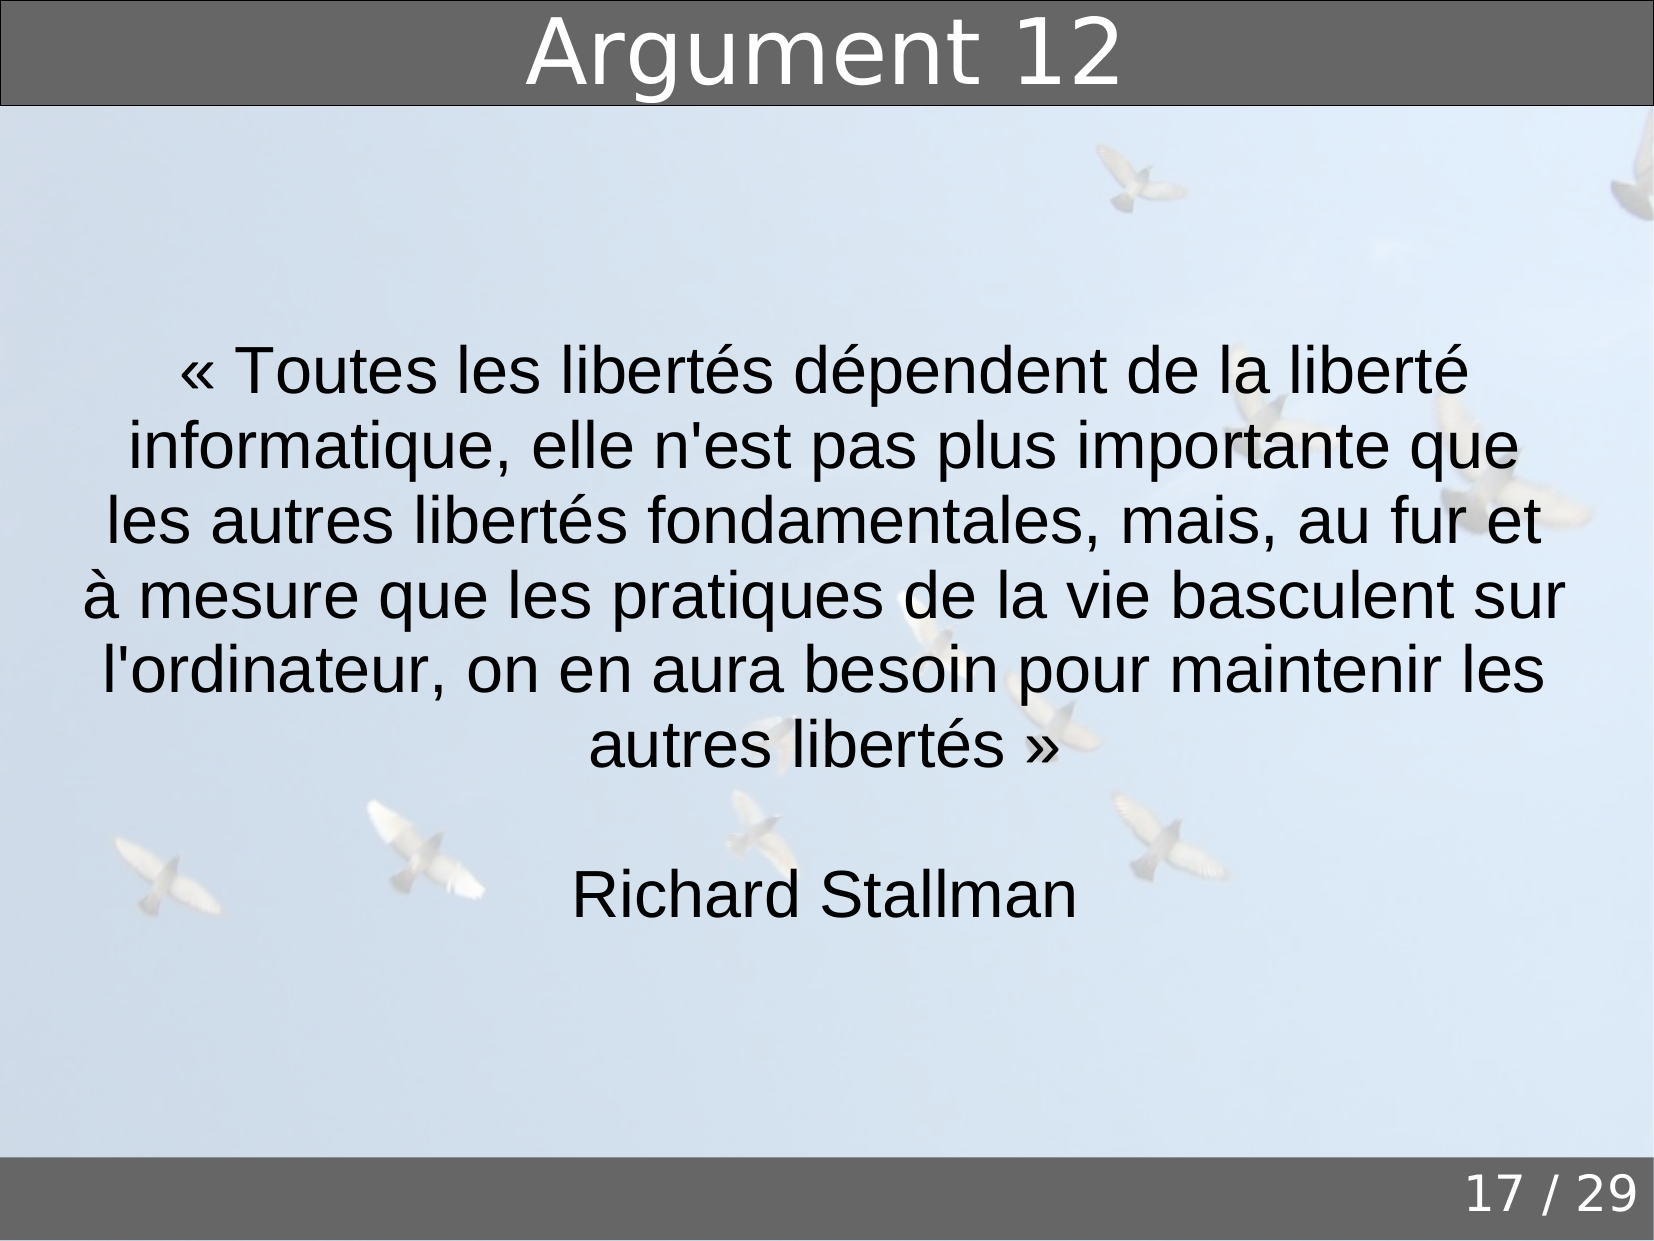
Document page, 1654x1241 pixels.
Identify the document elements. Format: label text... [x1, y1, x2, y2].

subtitle « Toutes les libertés dépendent de la liberté informatique, elle n'est pas plus importante que les autres libertés fondamentales, mais, au fur et à mesure que les pratiques de la vie basculent sur l'ordinateur, on en aura besoin pour maintenir les autres libertés » Richard Stallman [81, 230, 1570, 1035]
title Argument 12 [0, 0, 1654, 107]
